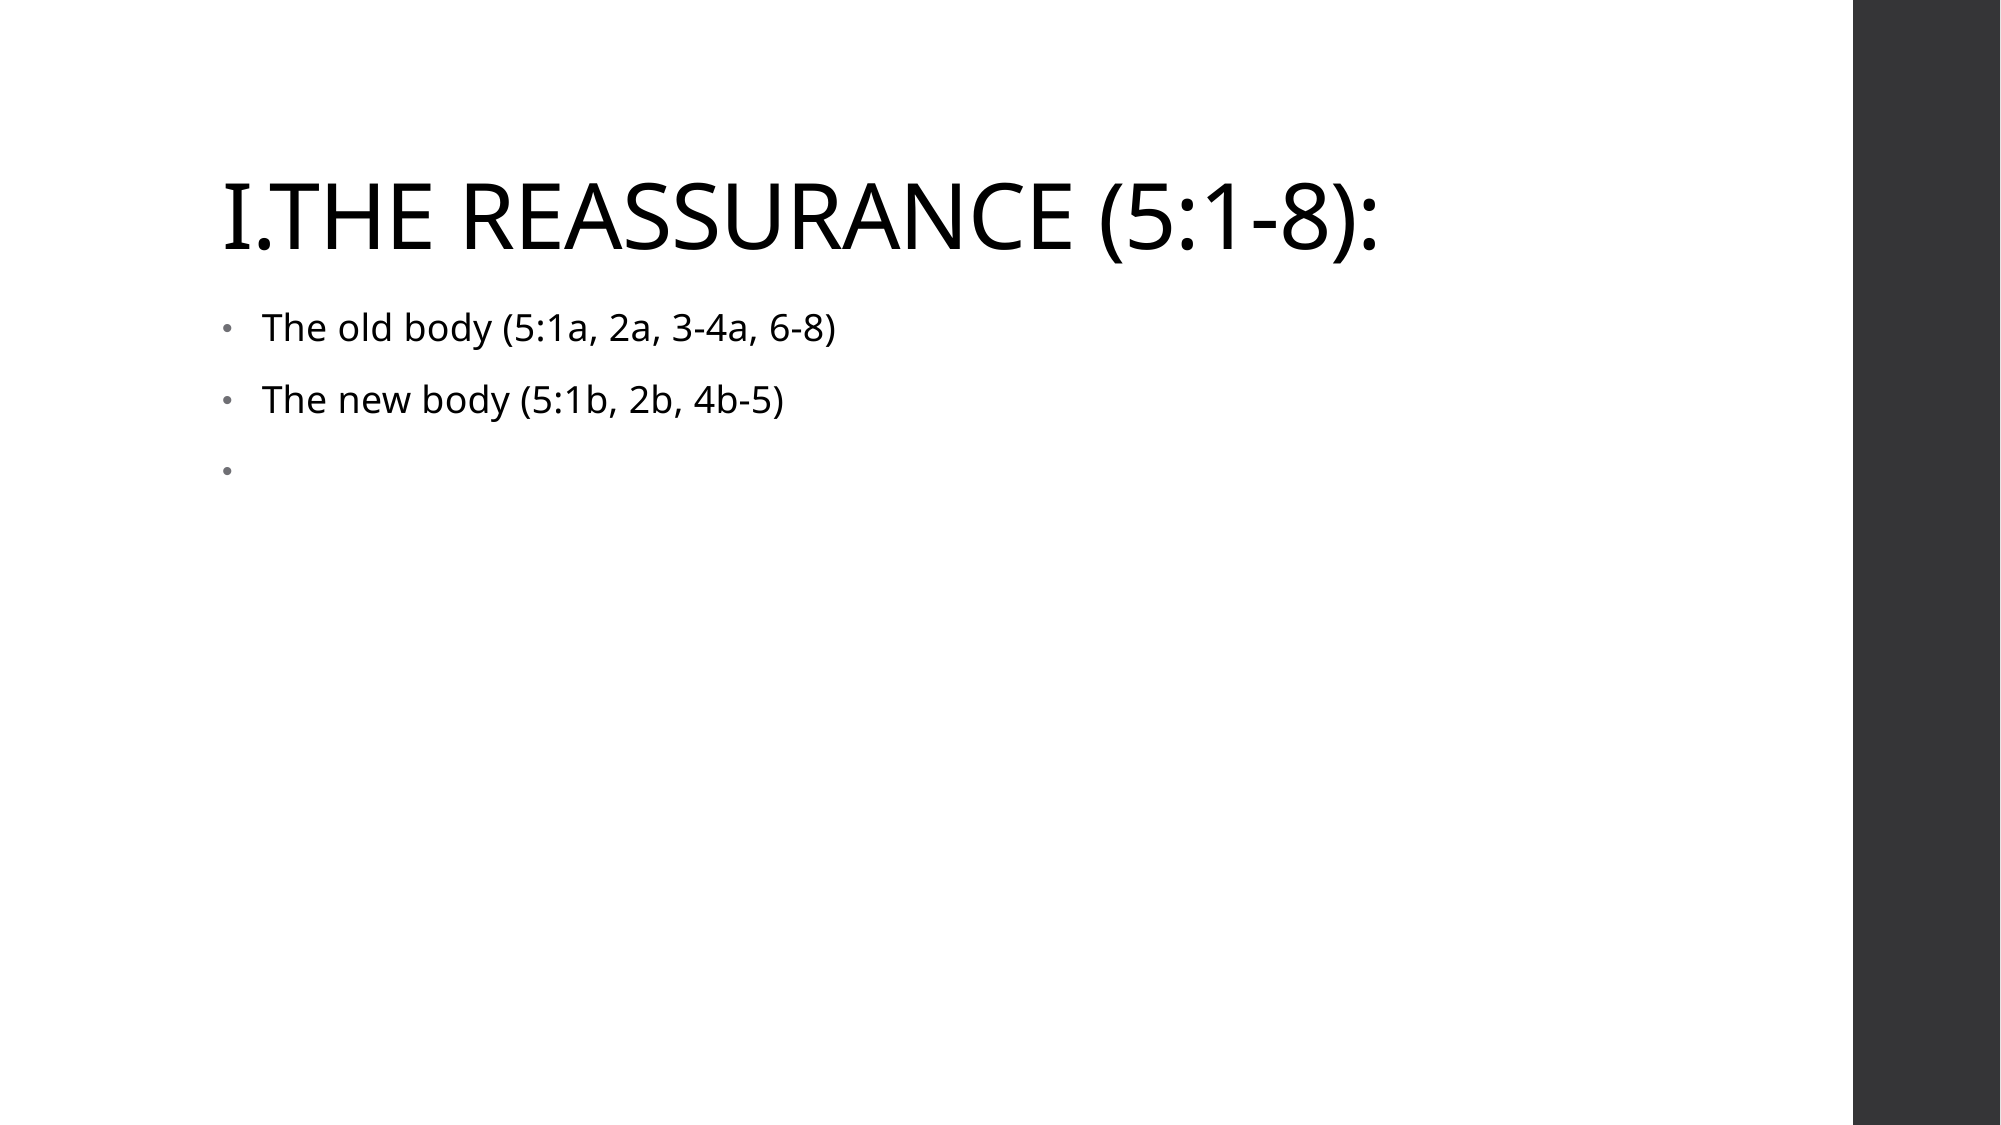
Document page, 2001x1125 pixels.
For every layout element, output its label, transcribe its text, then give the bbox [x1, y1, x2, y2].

list The old body (5:1a, 2a, 3-4a, 6-8) The new body (5:1b, 2b, 4b-5) [206, 299, 1617, 1014]
title I.THE REASSURANCE (5:1-8): [206, 60, 1797, 278]
